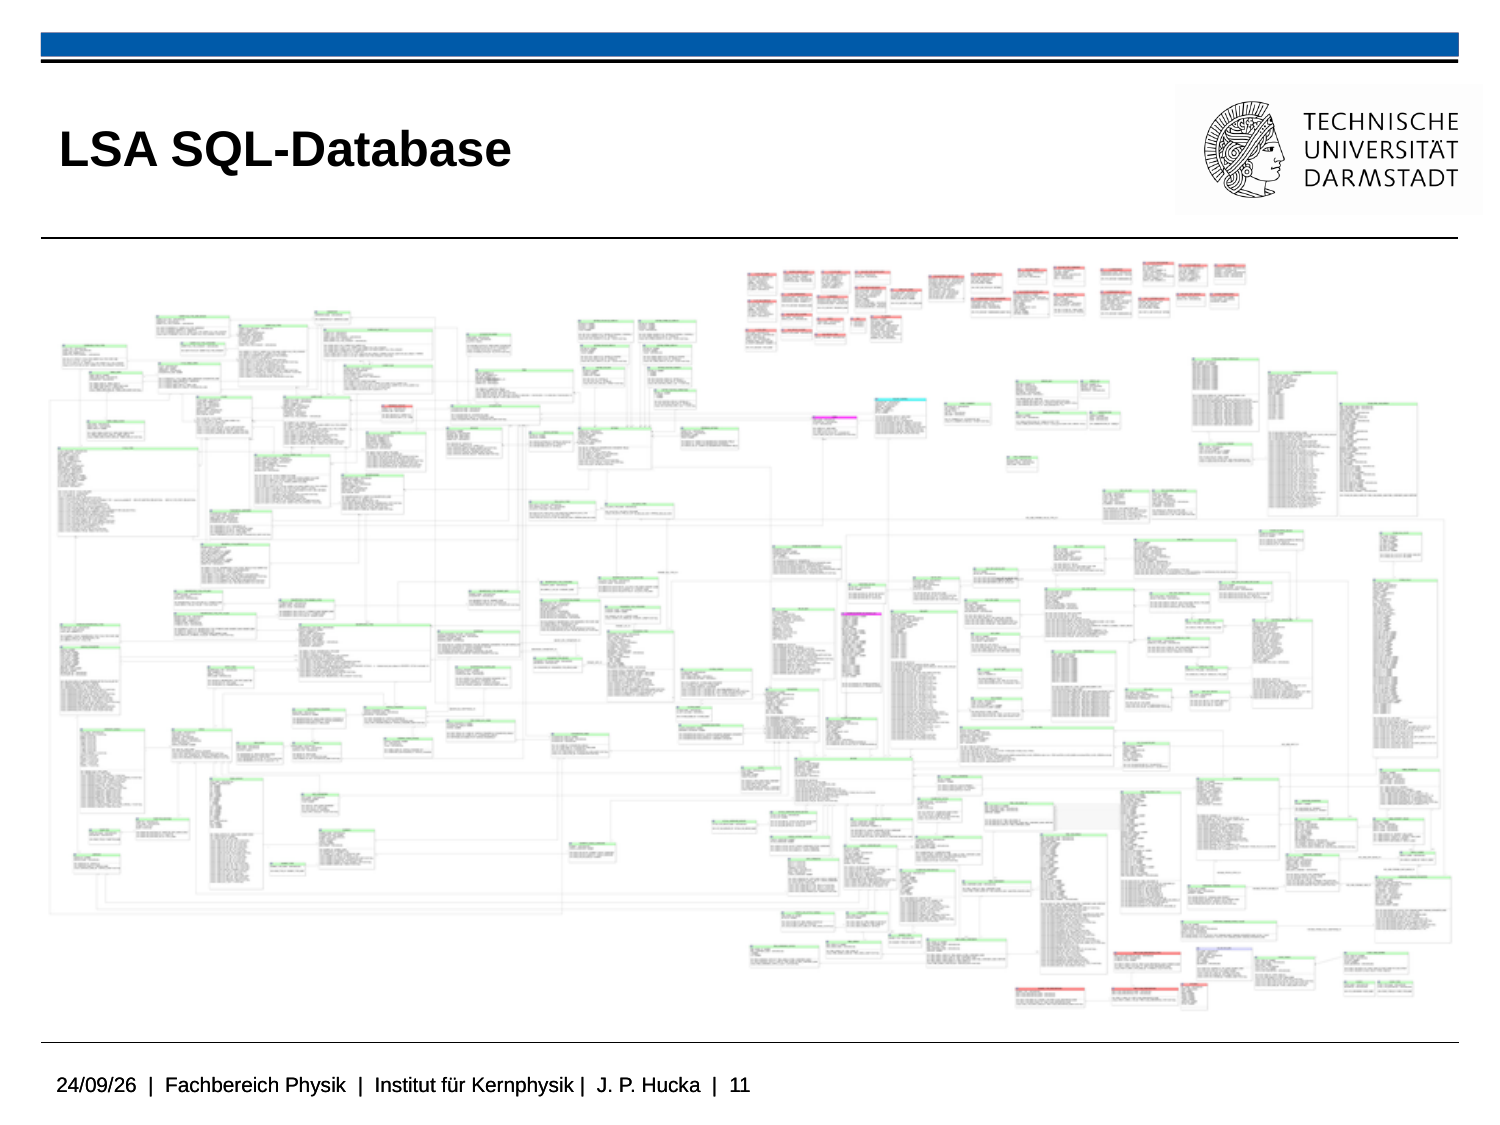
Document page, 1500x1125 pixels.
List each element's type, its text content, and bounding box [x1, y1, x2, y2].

picture [47, 259, 1454, 1013]
picture [1175, 84, 1483, 215]
title LSA SQL-Database [59, 80, 1149, 218]
